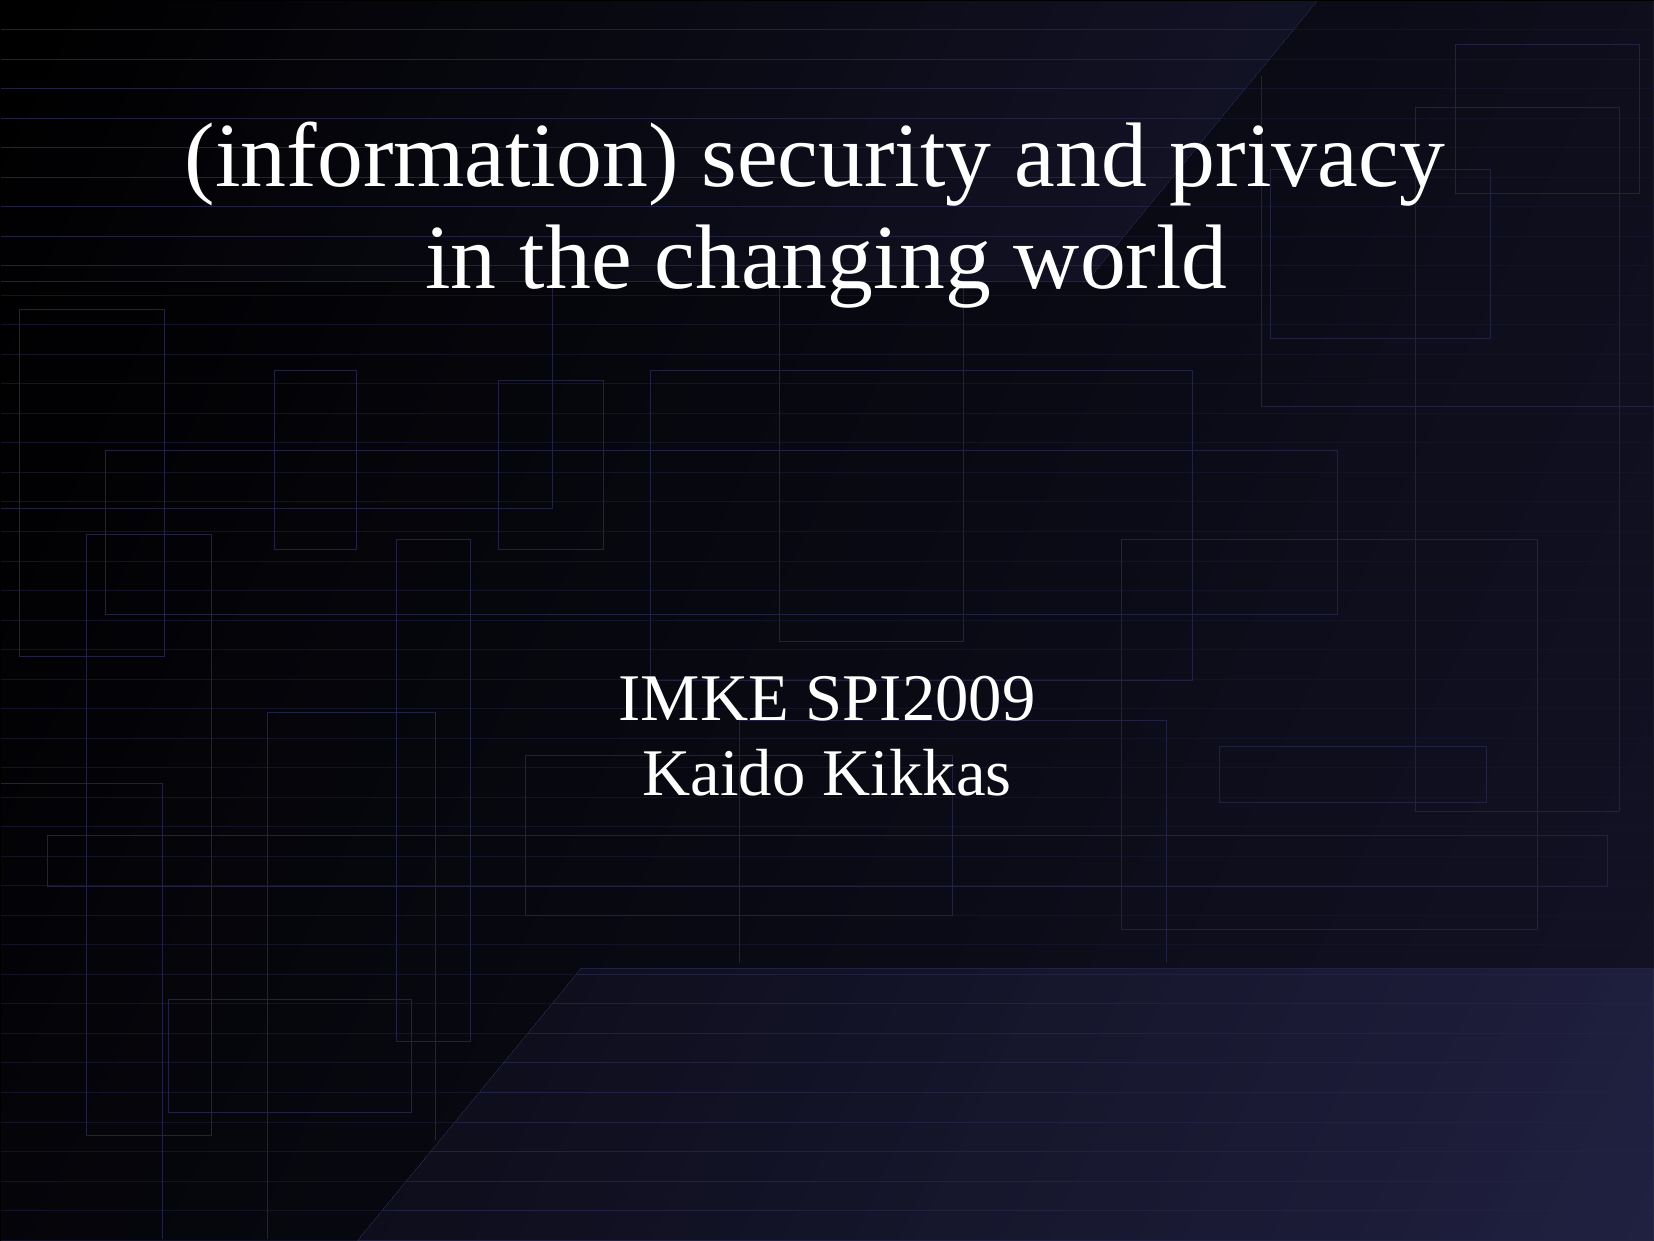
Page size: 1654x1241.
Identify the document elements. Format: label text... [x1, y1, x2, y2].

subtitle IMKE SPI2009 Kaido Kikkas [121, 344, 1534, 1127]
title (information) security and privacy in the changing world [121, 102, 1534, 311]
